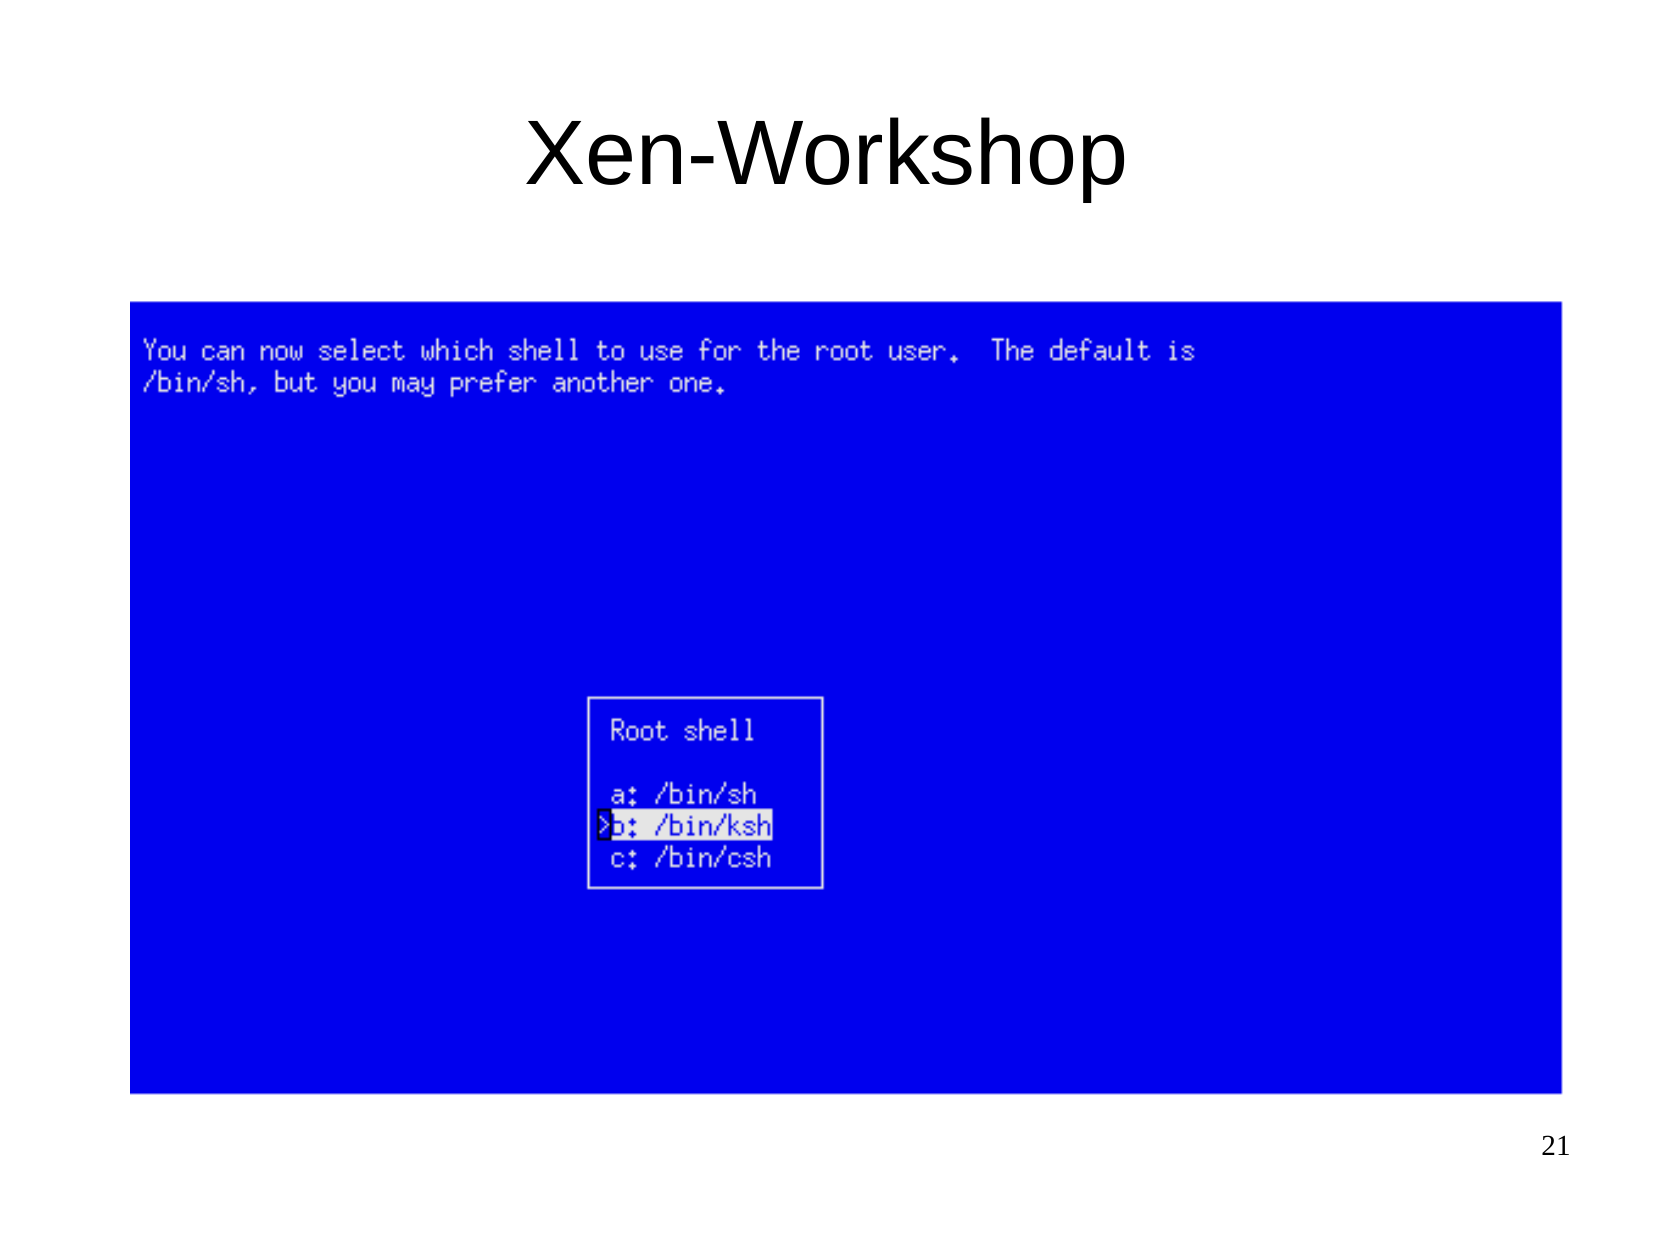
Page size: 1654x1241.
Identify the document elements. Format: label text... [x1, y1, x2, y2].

title Xen-Workshop [82, 49, 1571, 257]
picture [130, 300, 1565, 1097]
